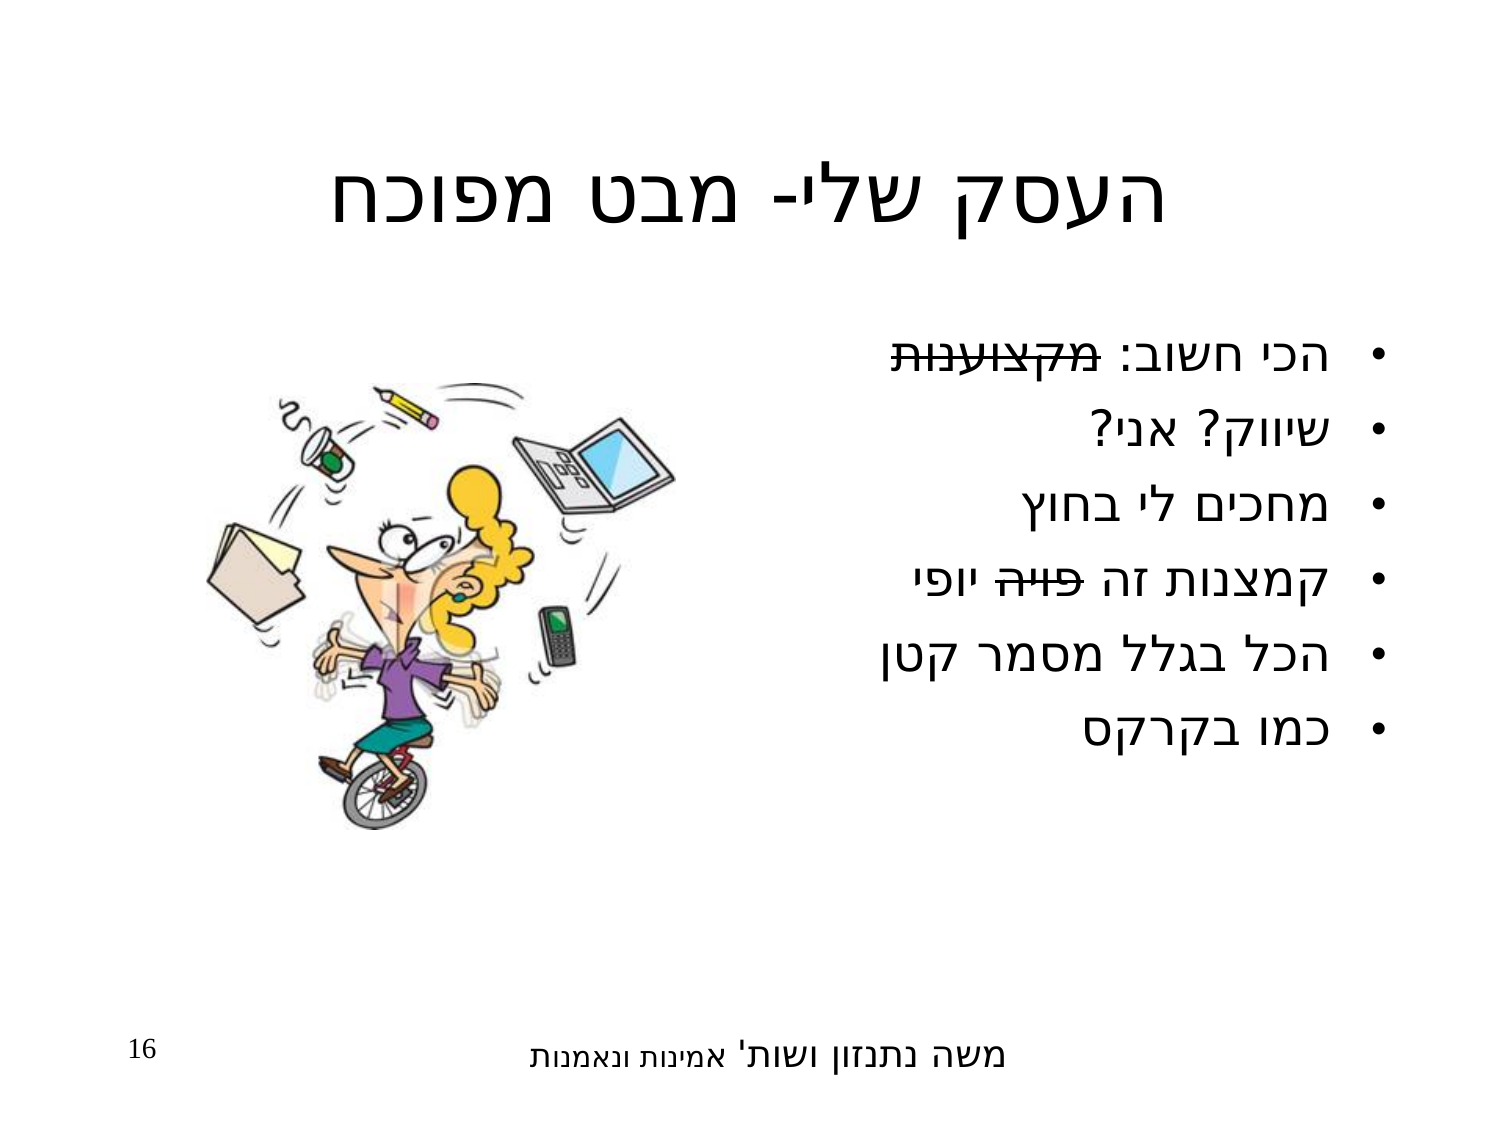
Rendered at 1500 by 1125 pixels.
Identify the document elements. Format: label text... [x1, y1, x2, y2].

title העסק שלי- מבט מפוכח [112, 99, 1388, 288]
list הכי חשוב: מקצוענות שיווק? אני? מחכים לי בחוץ קמצנות זה פויה יופי הכל בגלל מסמר קטן כמו בקרקס [826, 324, 1388, 978]
picture [206, 383, 676, 830]
